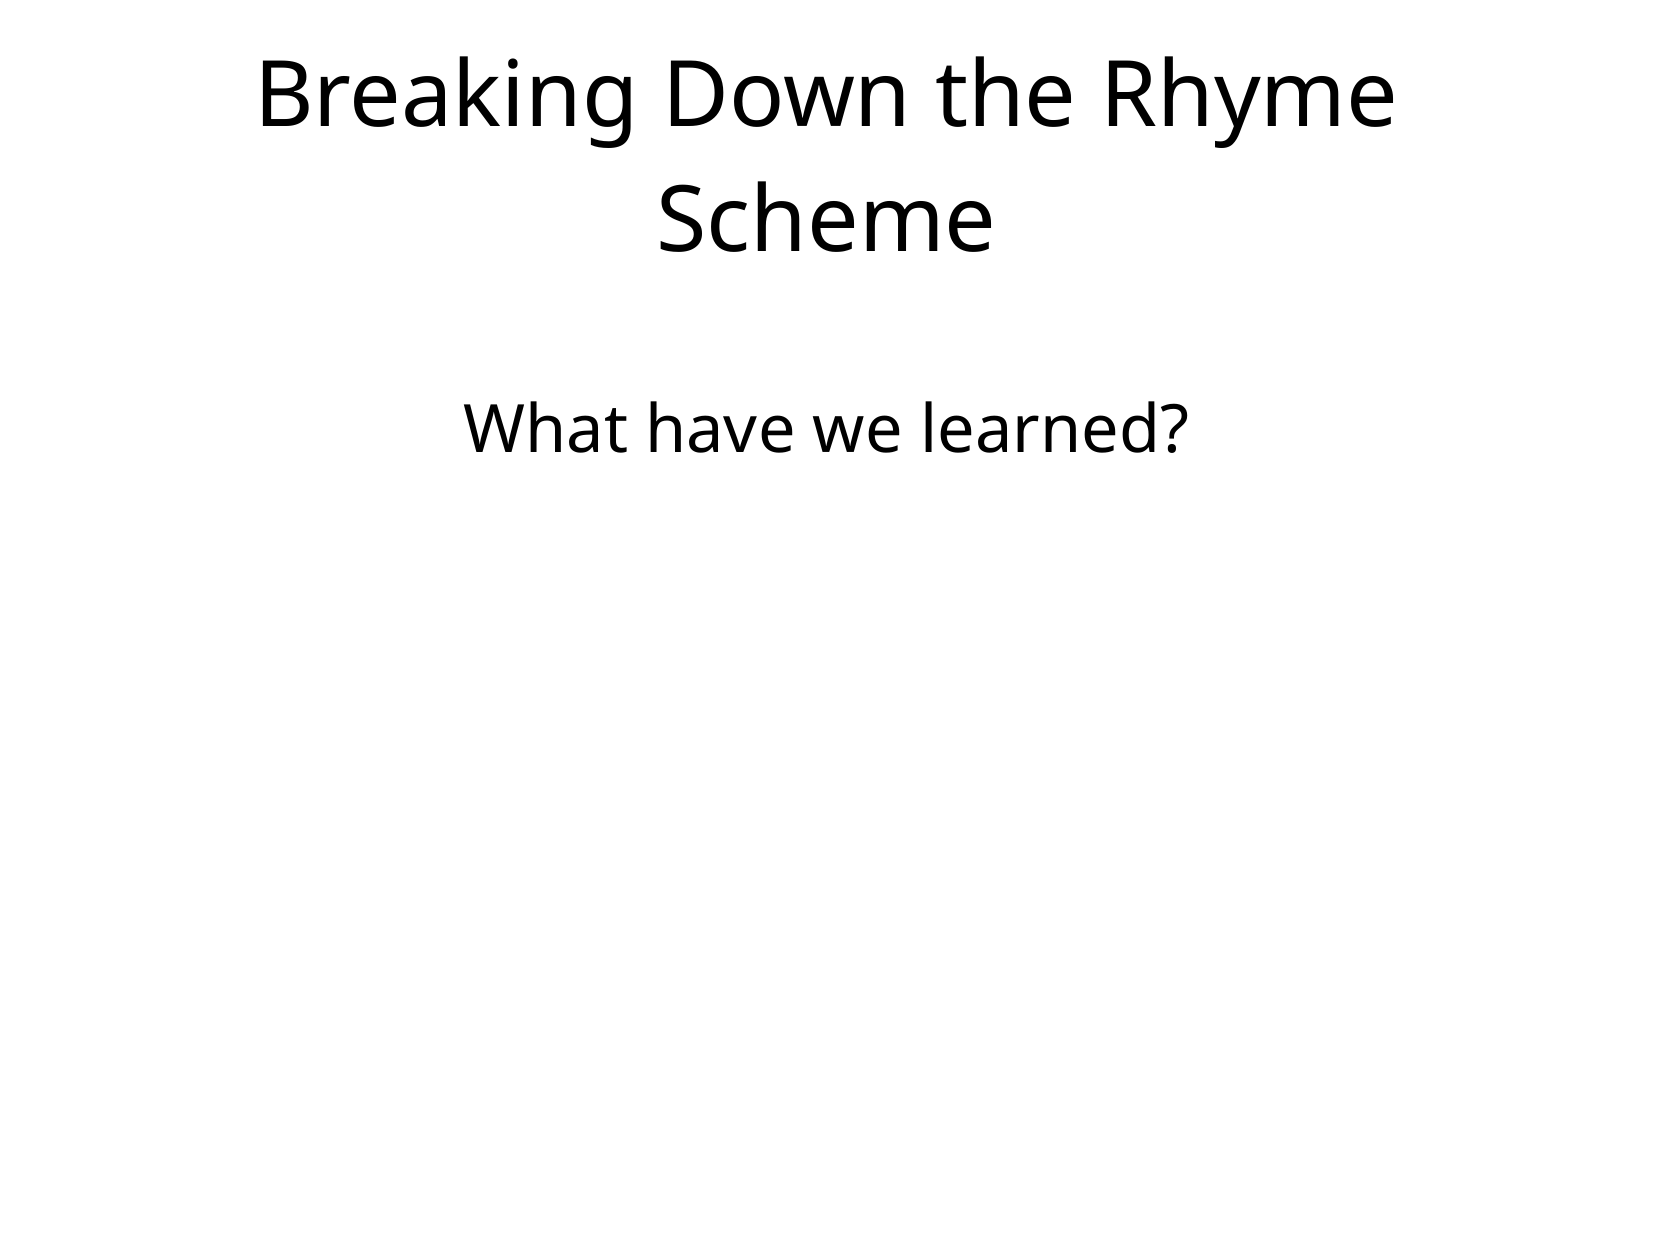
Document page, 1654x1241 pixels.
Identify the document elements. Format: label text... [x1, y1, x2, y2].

title Breaking Down the Rhyme Scheme [82, 49, 1571, 257]
subtitle What have we learned? [82, 290, 1571, 1109]
